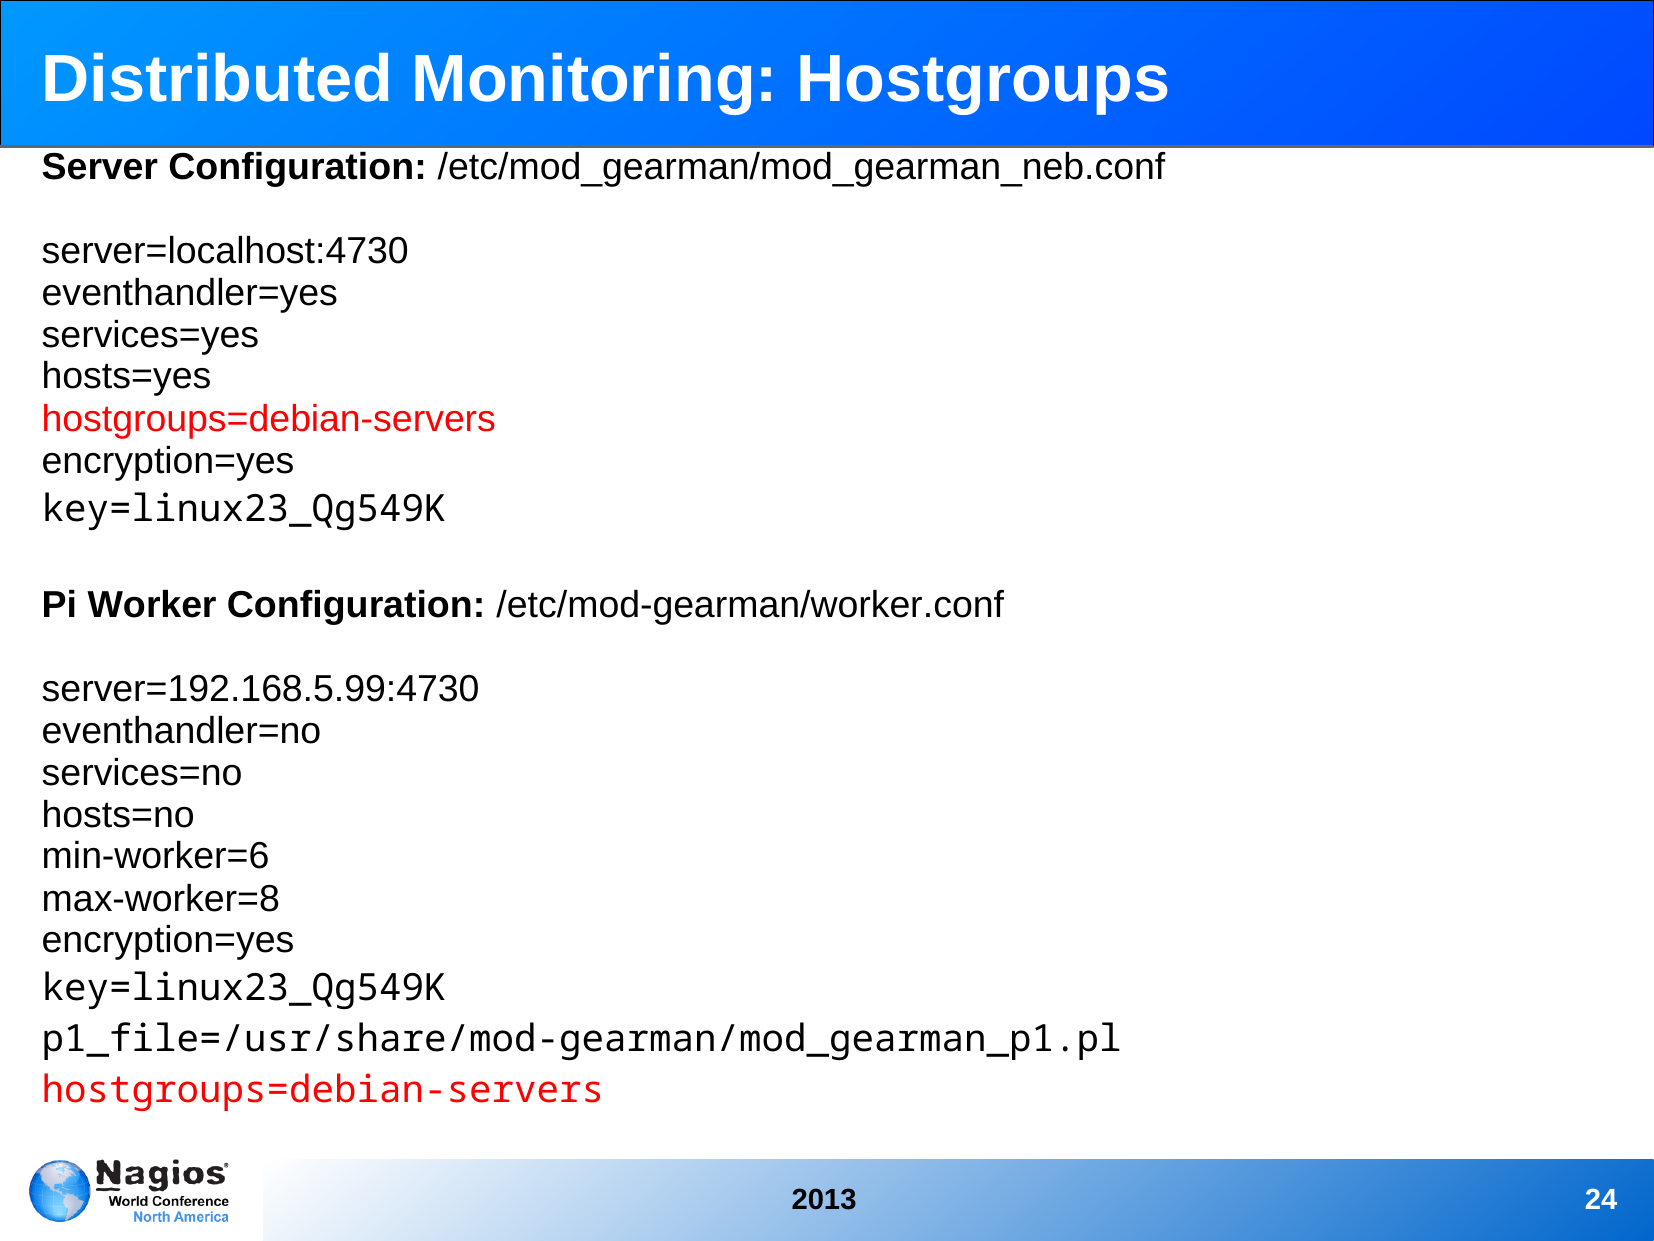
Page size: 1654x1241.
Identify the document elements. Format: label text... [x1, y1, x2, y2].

picture [29, 1159, 229, 1235]
subtitle Server Configuration: /etc/mod_gearman/mod_gearman_neb.conf server=localhost:4730 eventhandler=yes services=yes hosts=yes hostgroups=debian-servers encryption=yes key=linux23_Qg549K Pi Worker Configuration: /etc/mod-gearman/worker.conf server=192.168.5.99:4730 eventhandler=no services=no hosts=no min-worker=6 max-worker=8 encryption=yes key=linux23_Qg549K p1_file=/usr/share/mod-gearman/mod_gearman_p1.pl hostgroups=debian-servers [41, 163, 1628, 1096]
title Distributed Monitoring: Hostgroups [41, 36, 1248, 120]
